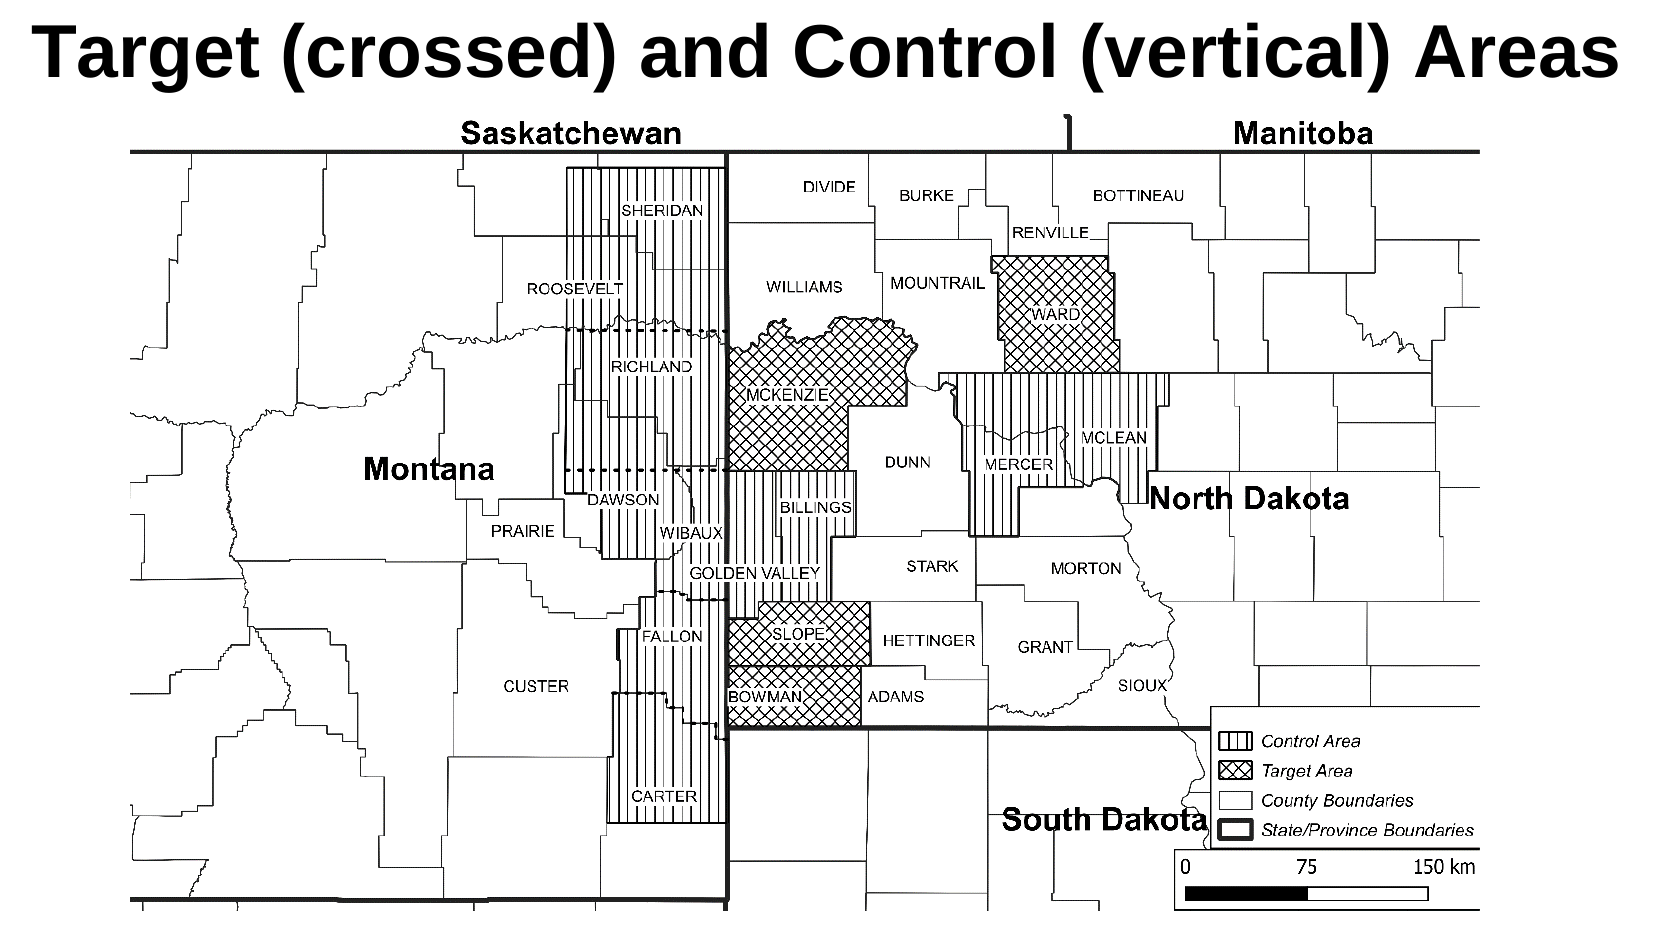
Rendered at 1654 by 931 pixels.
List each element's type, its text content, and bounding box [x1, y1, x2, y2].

picture [130, 114, 1482, 913]
title Target (crossed) and Control (vertical) Areas [0, 0, 1654, 106]
